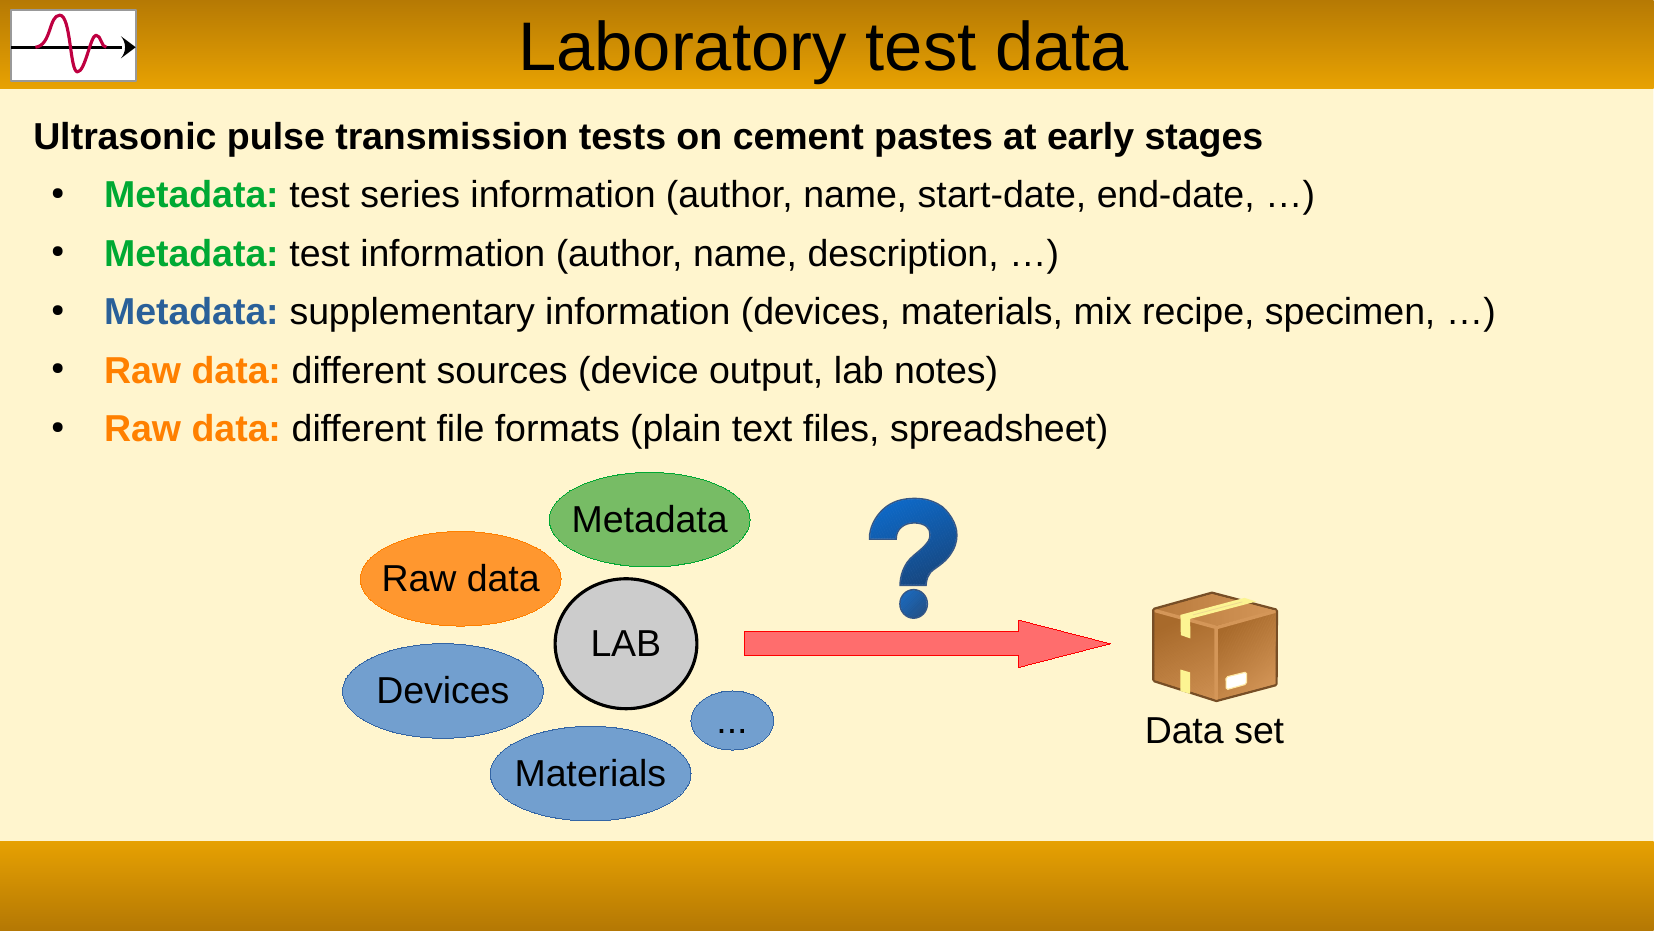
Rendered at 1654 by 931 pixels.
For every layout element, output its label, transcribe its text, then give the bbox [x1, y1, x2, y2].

text_box [11, 9, 136, 81]
text_box Raw data [360, 531, 562, 627]
text_box [73, 49, 87, 69]
text_box ... [690, 690, 774, 751]
text_box [93, 38, 101, 46]
text_box Metadata [549, 472, 751, 567]
text_box [744, 620, 1111, 668]
title Laboratory test data [33, 7, 1615, 85]
list Ultrasonic pulse transmission tests on cement pastes at early stages Metadata: test series information (author, name, start-date, end-date, …) Metadata: test information (author, name, description, …) Metadata: supplementary information (devices, materials, mix recipe, specimen, …) Raw data: different sources (device output, lab notes) Raw data: different file formats (plain text files, spreadsheet) [33, 115, 1615, 473]
text_box LAB [555, 578, 697, 709]
picture [833, 474, 1001, 643]
text_box [44, 18, 68, 46]
text_box Devices [342, 643, 544, 739]
text_box Data set [1130, 701, 1300, 759]
picture [1122, 566, 1300, 714]
text_box Materials [490, 726, 692, 821]
